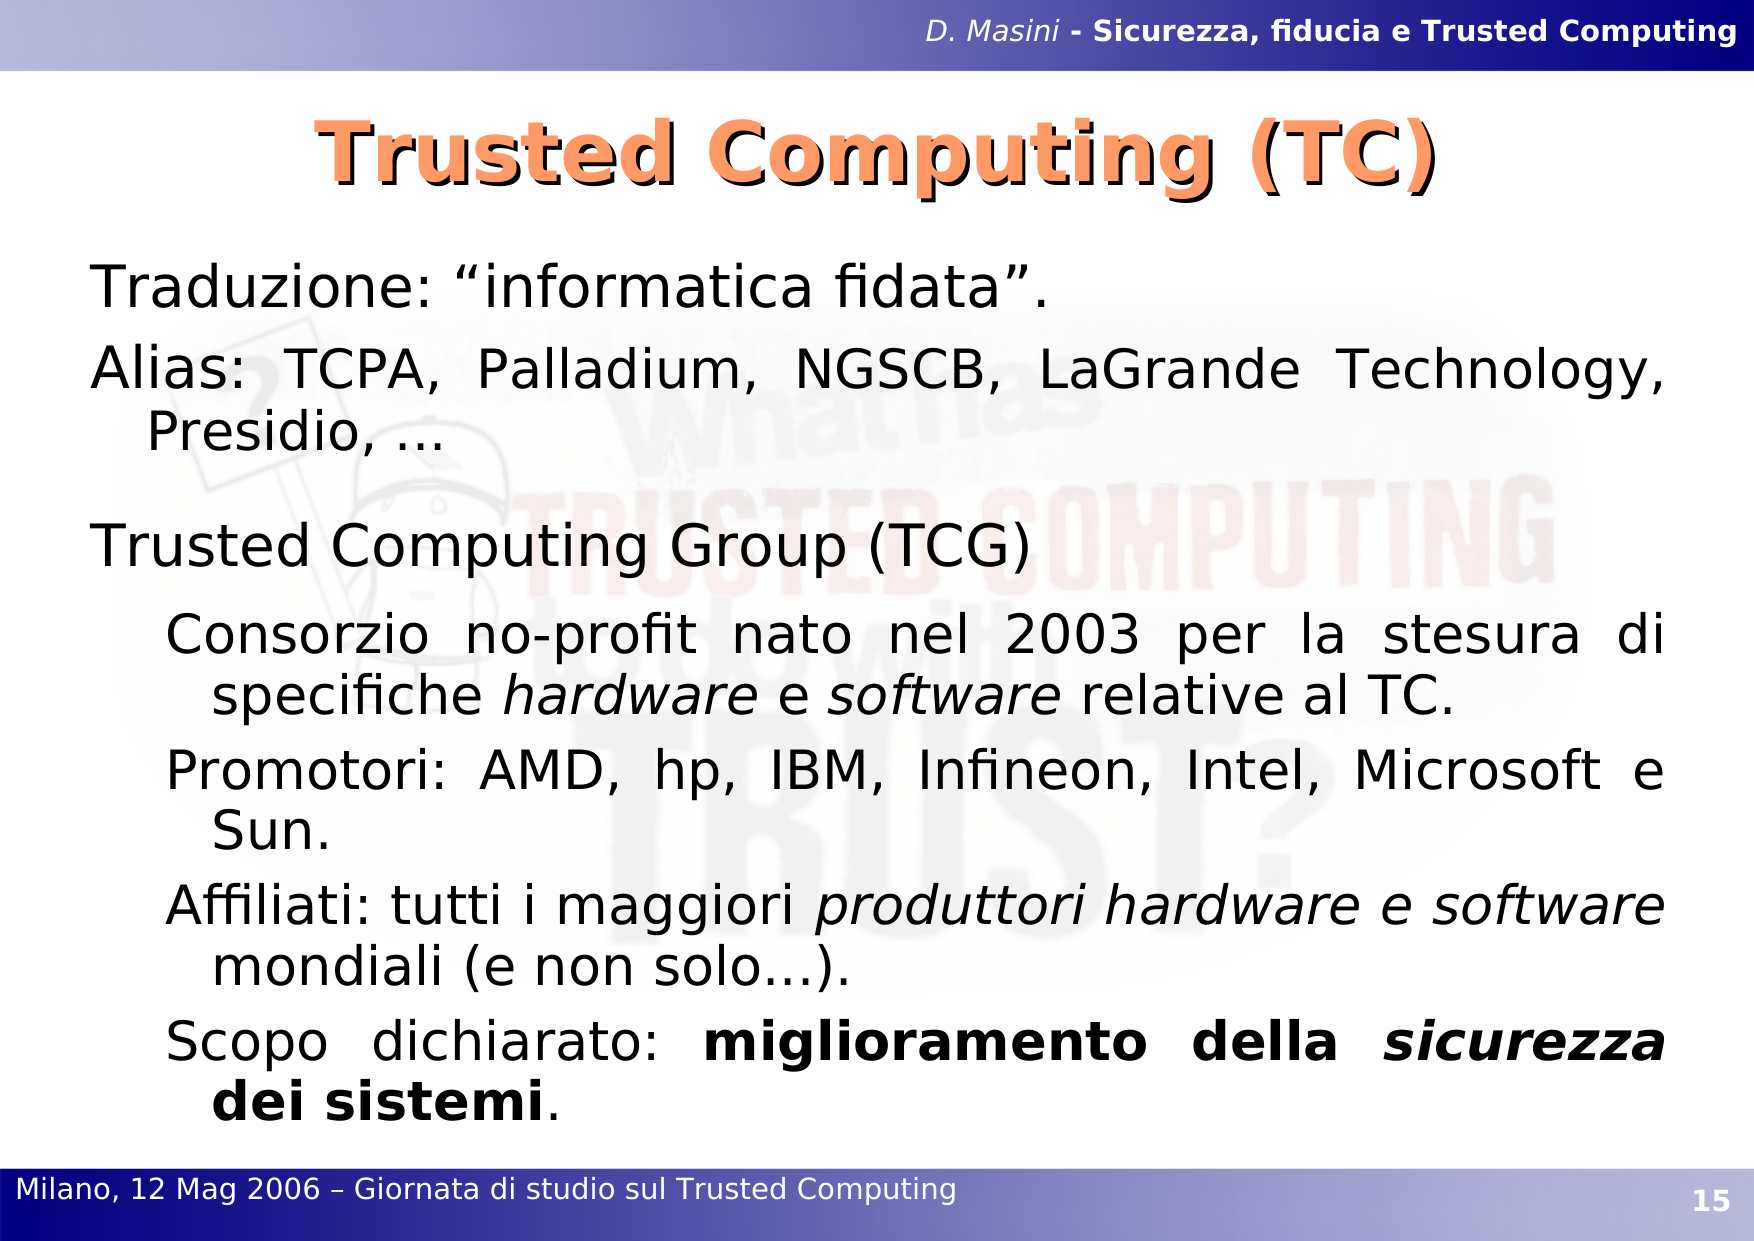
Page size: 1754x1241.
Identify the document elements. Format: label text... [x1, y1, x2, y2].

picture [0, 0, 1754, 1241]
text_box Milano, 12 Mag 2006 – Giornata di studio sul Trusted Computing [0, 1175, 1314, 1234]
list Traduzione: “informatica fidata”. Alias: TCPA, Palladium, NGSCB, LaGrande Technology, Presidio, ... Trusted Computing Group (TCG) Consorzio no-profit nato nel 2003 per la stesura di specifiche hardware e software relative al TC. Promotori: AMD, hp, IBM, Infineon, Intel, Microsoft e Sun. Affiliati: tutti i maggiori produttori hardware e software mondiali (e non solo...). Scopo dichiarato: miglioramento della sicurezza dei sistemi. [90, 255, 1669, 1136]
text_box D. Masini - Sicurezza, fiducia e Trusted Computing [602, 7, 1754, 63]
text_box <numero> [1641, 1185, 1732, 1223]
title Trusted Computing (TC) [87, 49, 1667, 257]
